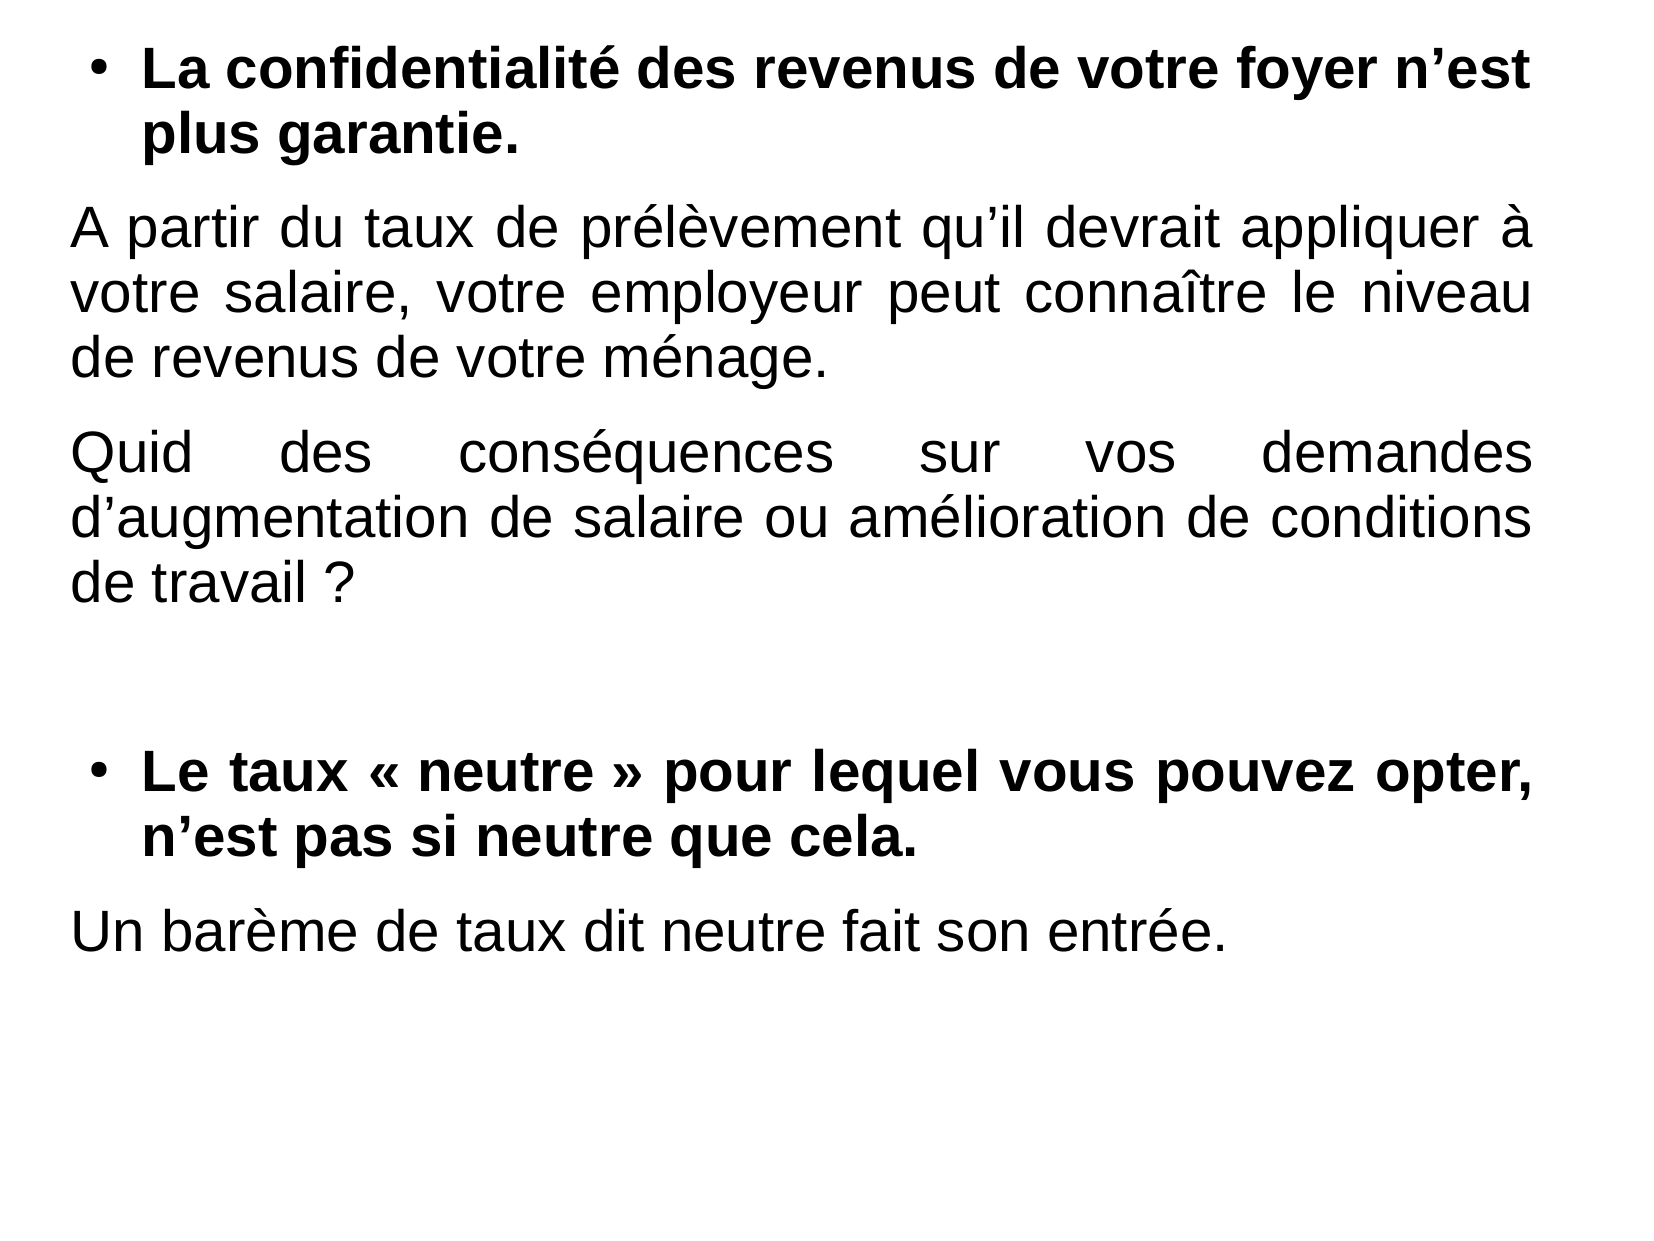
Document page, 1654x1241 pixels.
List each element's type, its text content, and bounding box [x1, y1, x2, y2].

list La confidentialité des revenus de votre foyer n’est plus garantie. A partir du taux de prélèvement qu’il devrait appliquer à votre salaire, votre employeur peut connaître le niveau de revenus de votre ménage. Quid des conséquences sur vos demandes d’augmentation de salaire ou amélioration de conditions de travail ? Le taux « neutre » pour lequel vous pouvez opter, n’est pas si neutre que cela. Un barème de taux dit neutre fait son entrée. [70, 35, 1536, 1123]
